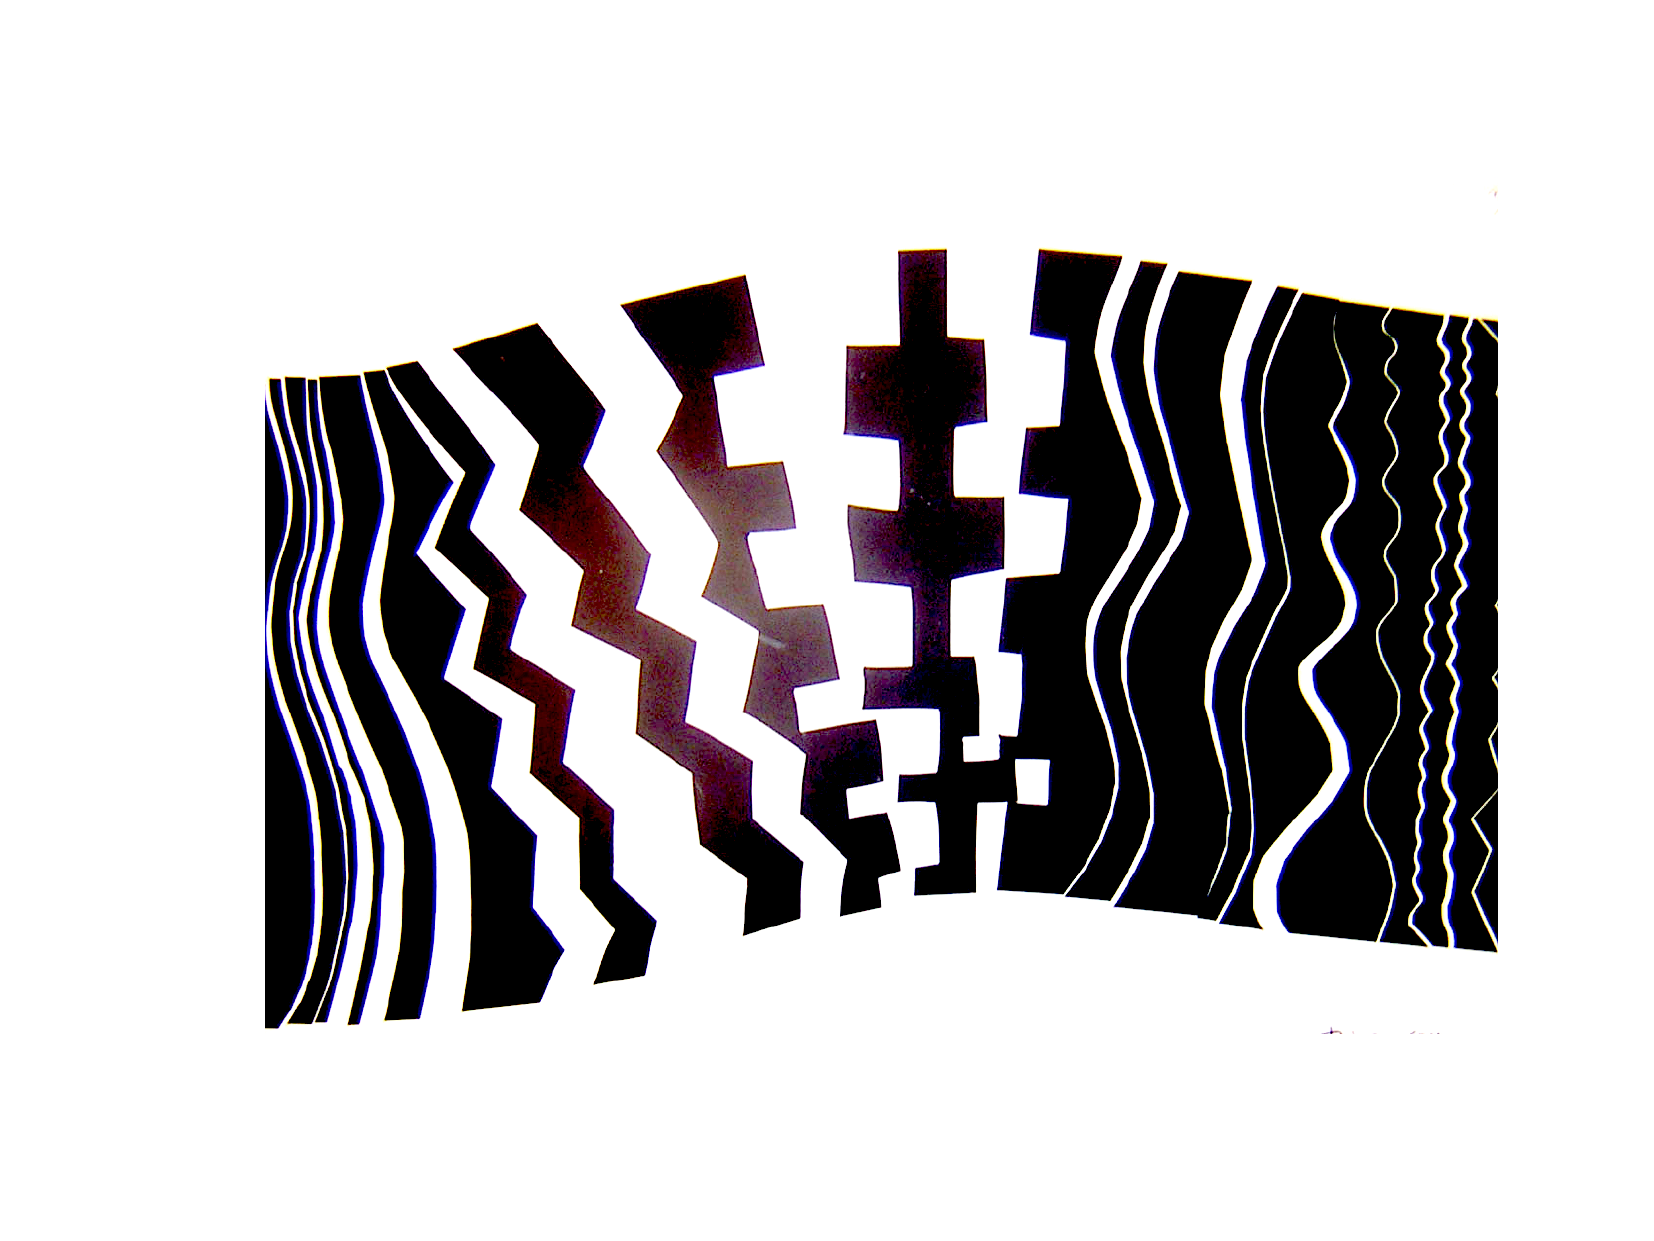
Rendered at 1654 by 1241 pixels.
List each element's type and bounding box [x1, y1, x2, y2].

picture [265, 177, 1498, 1034]
